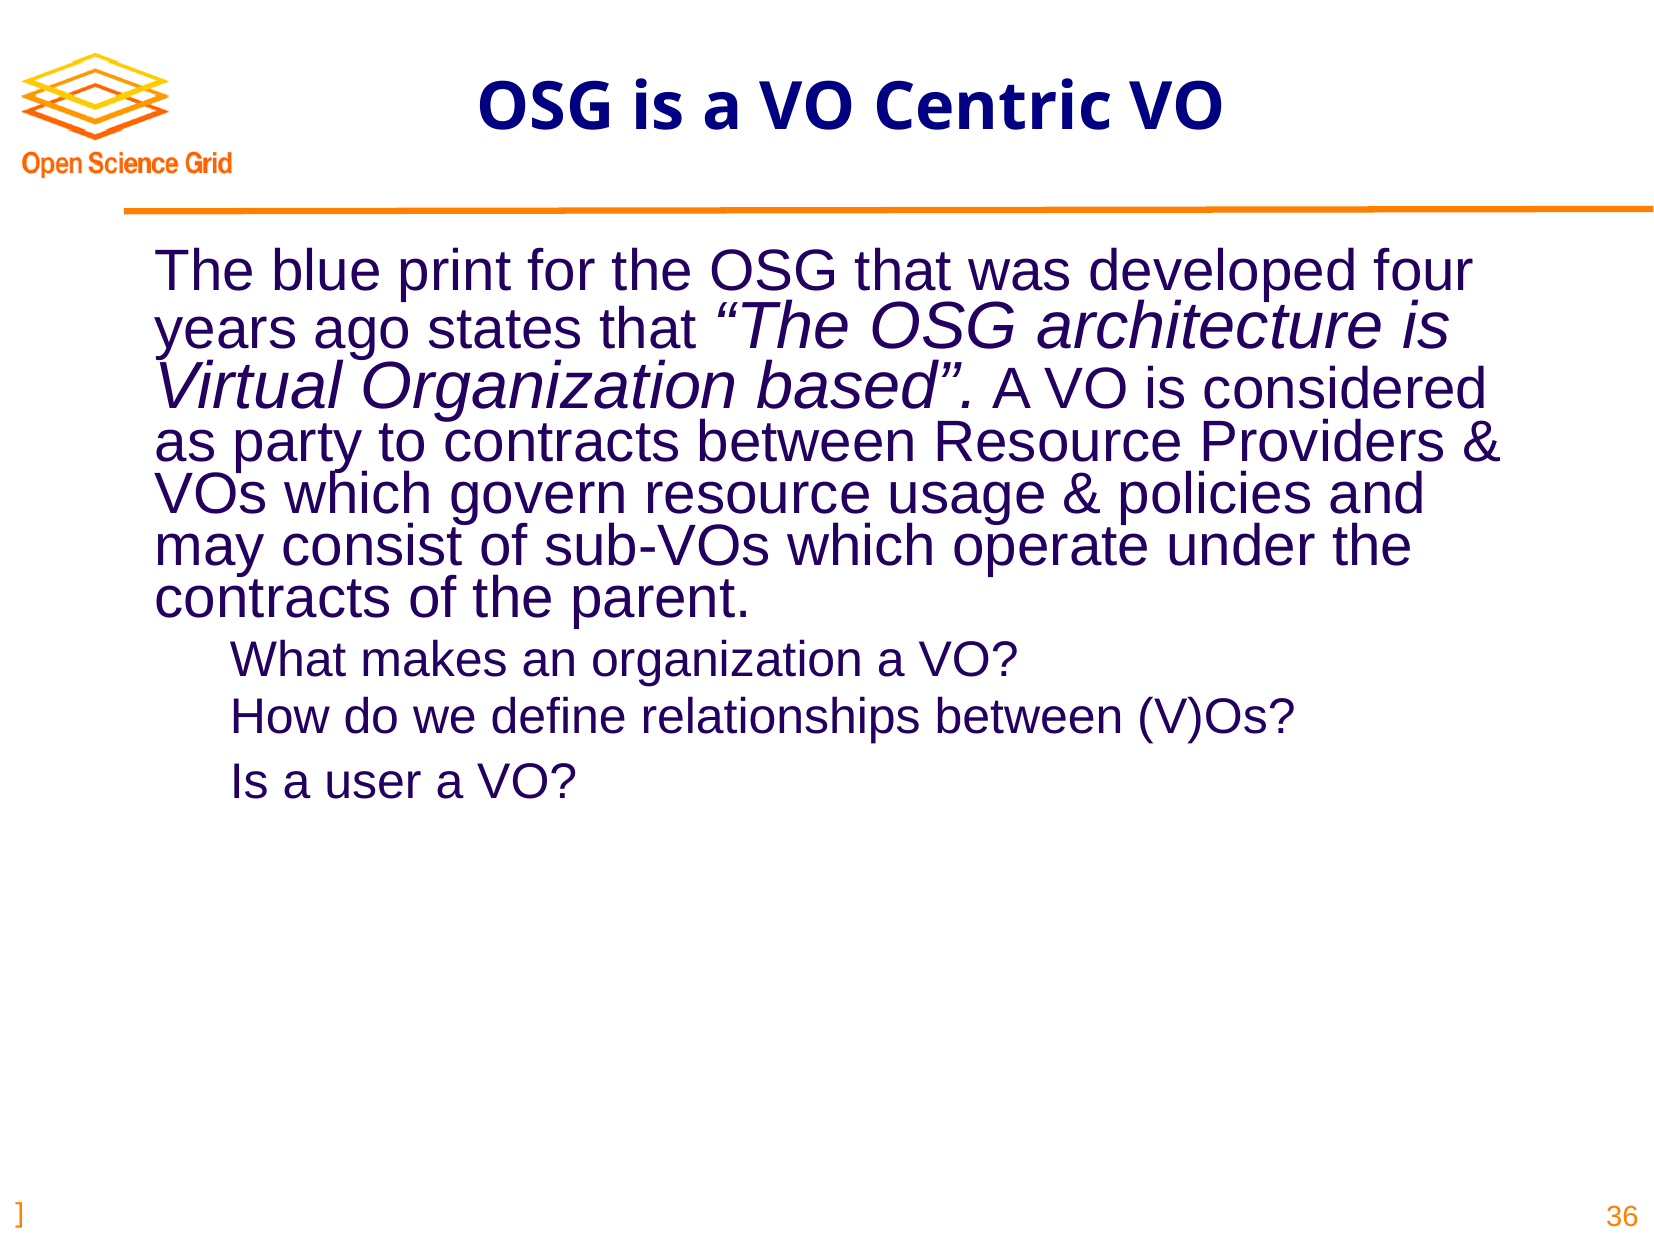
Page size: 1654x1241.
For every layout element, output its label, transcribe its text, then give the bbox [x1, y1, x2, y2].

picture [0, 29, 123, 198]
text_box OSG is a VO Centric VO [123, 0, 1579, 207]
text_box The blue print for the OSG that was developed four years ago states that “The OSG architecture is Virtual Organization based”. A VO is considered as party to contracts between Resource Providers & VOs which govern resource usage & policies and may consist of sub-VOs which operate under the contracts of the parent. What makes an organization a VO? How do we define relationships between (V)Os? Is a user a VO? [140, 241, 1546, 1089]
text_box <number> [1577, 1157, 1654, 1241]
